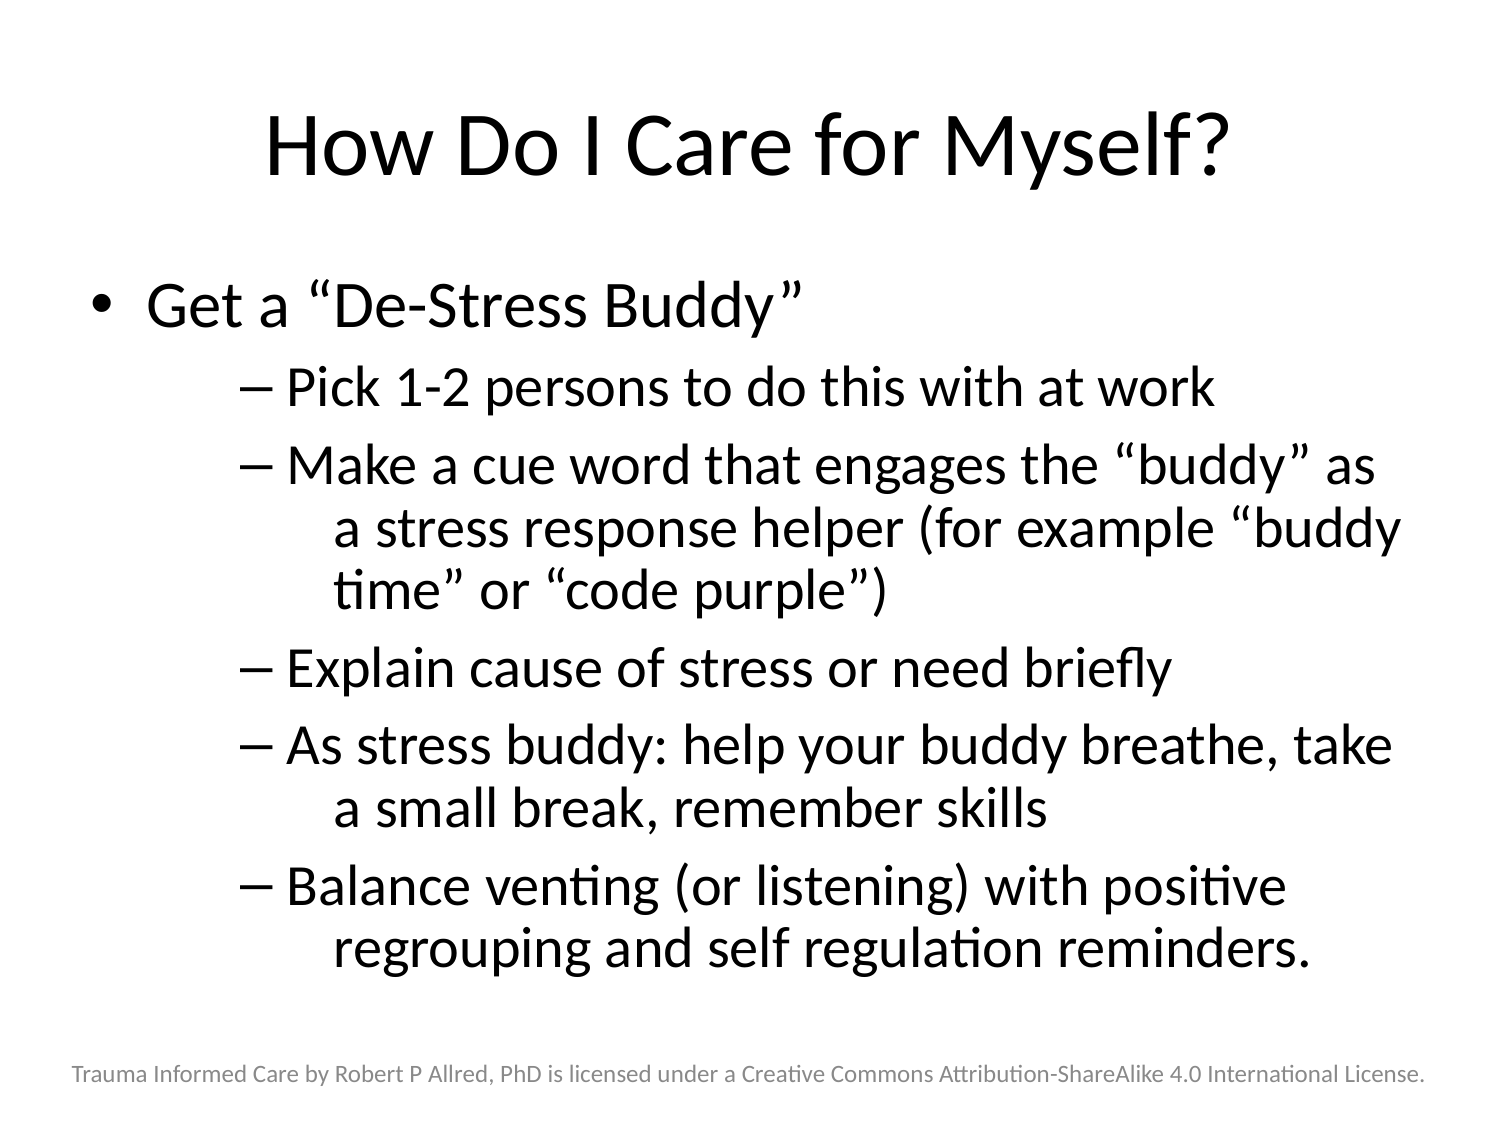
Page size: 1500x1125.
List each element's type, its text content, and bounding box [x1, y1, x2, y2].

title How Do I Care for Myself? [75, 45, 1426, 233]
text_box Trauma Informed Care by Robert P Allred, PhD is licensed under a Creative Commons Attribution-ShareAlike 4.0 International License. [50, 1042, 1451, 1103]
list Get a “De-Stress Buddy” Pick 1-2 persons to do this with at work Make a cue word that engages the “buddy” as a stress response helper (for example “buddy time” or “code purple”) Explain cause of stress or need briefly As stress buddy: help your buddy breathe, take a small break, remember skills Balance venting (or listening) with positive regrouping and self regulation reminders. [75, 262, 1426, 1005]
